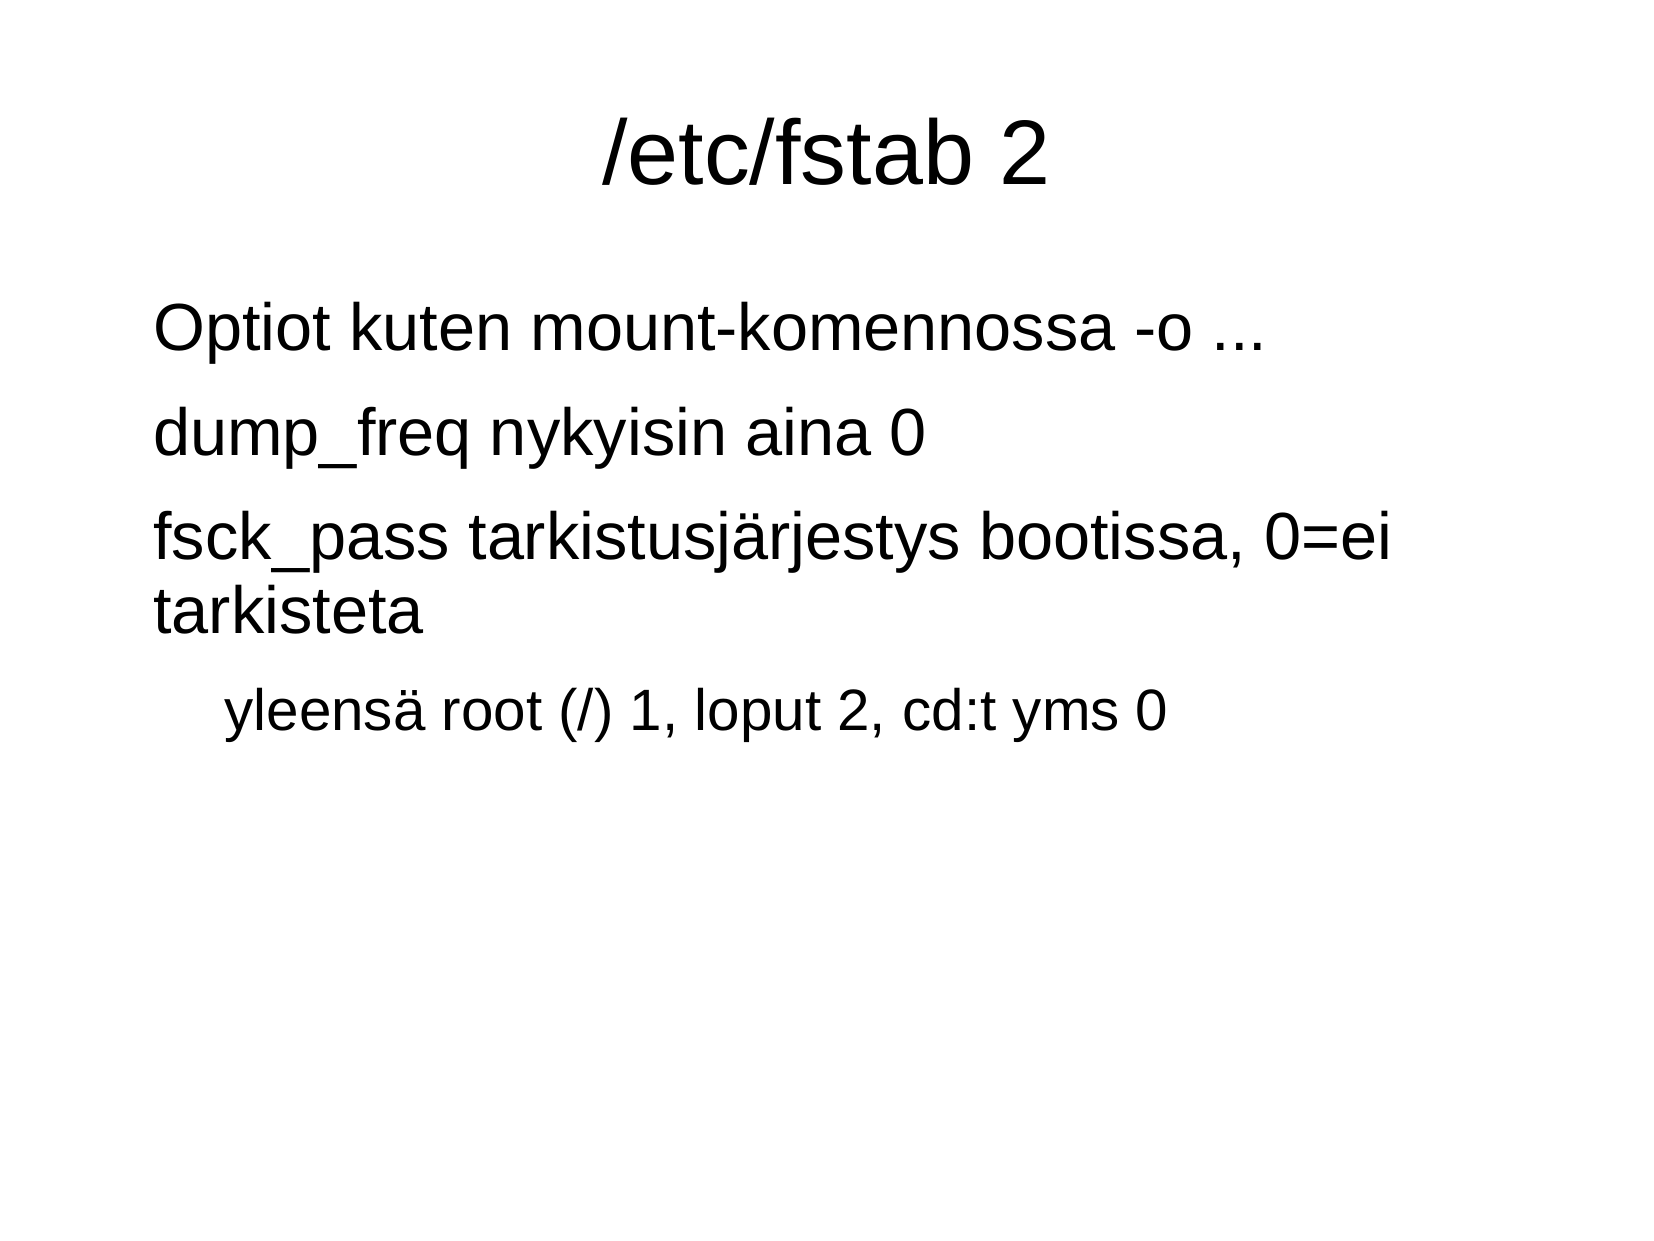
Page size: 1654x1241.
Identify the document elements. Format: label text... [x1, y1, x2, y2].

list Optiot kuten mount-komennossa -o ... dump_freq nykyisin aina 0 fsck_pass tarkistusjärjestys bootissa, 0=ei tarkisteta yleensä root (/) 1, loput 2, cd:t yms 0 [82, 290, 1571, 1010]
title /etc/fstab 2 [82, 49, 1571, 257]
